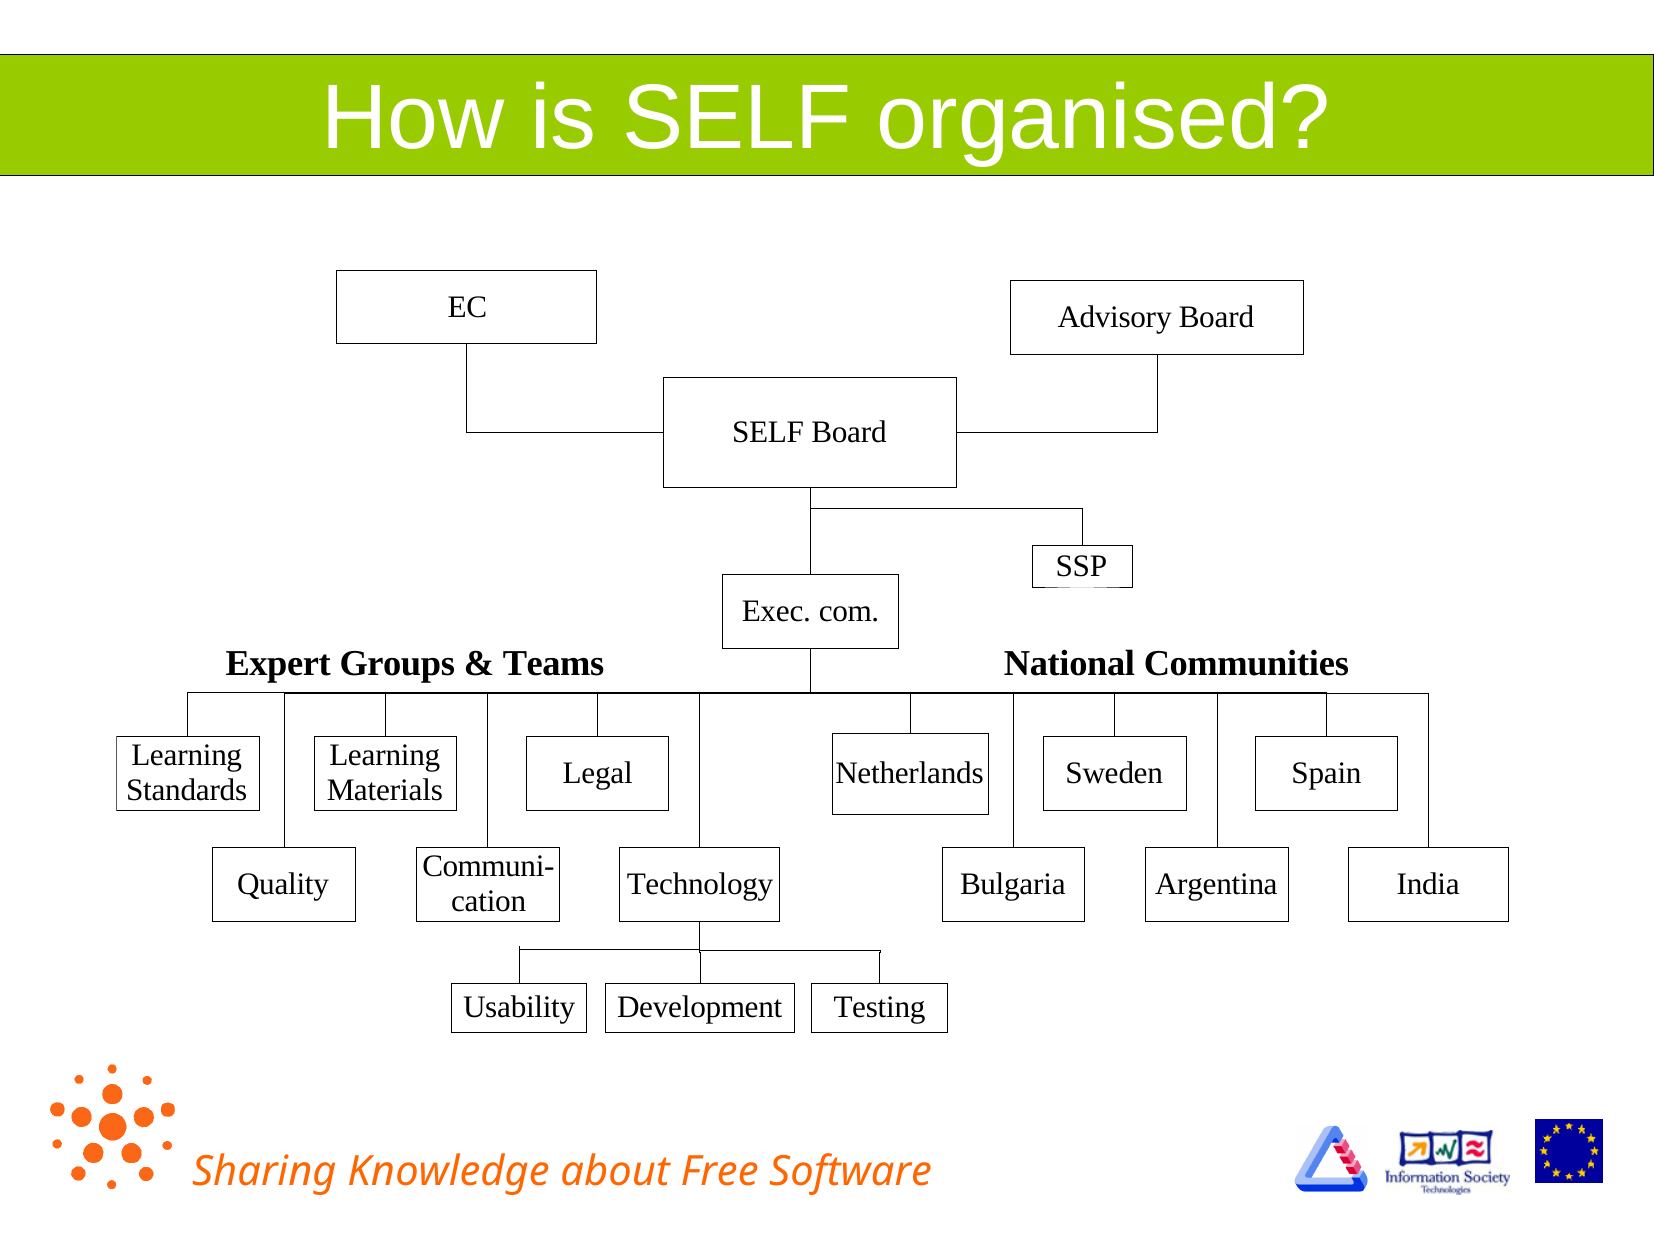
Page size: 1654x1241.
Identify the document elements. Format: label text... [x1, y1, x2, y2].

picture [1385, 1130, 1510, 1195]
picture [1535, 1119, 1603, 1183]
picture [116, 270, 1511, 1035]
title How is SELF organised? [82, 48, 1571, 185]
picture [1294, 1125, 1368, 1193]
picture [50, 1064, 175, 1189]
